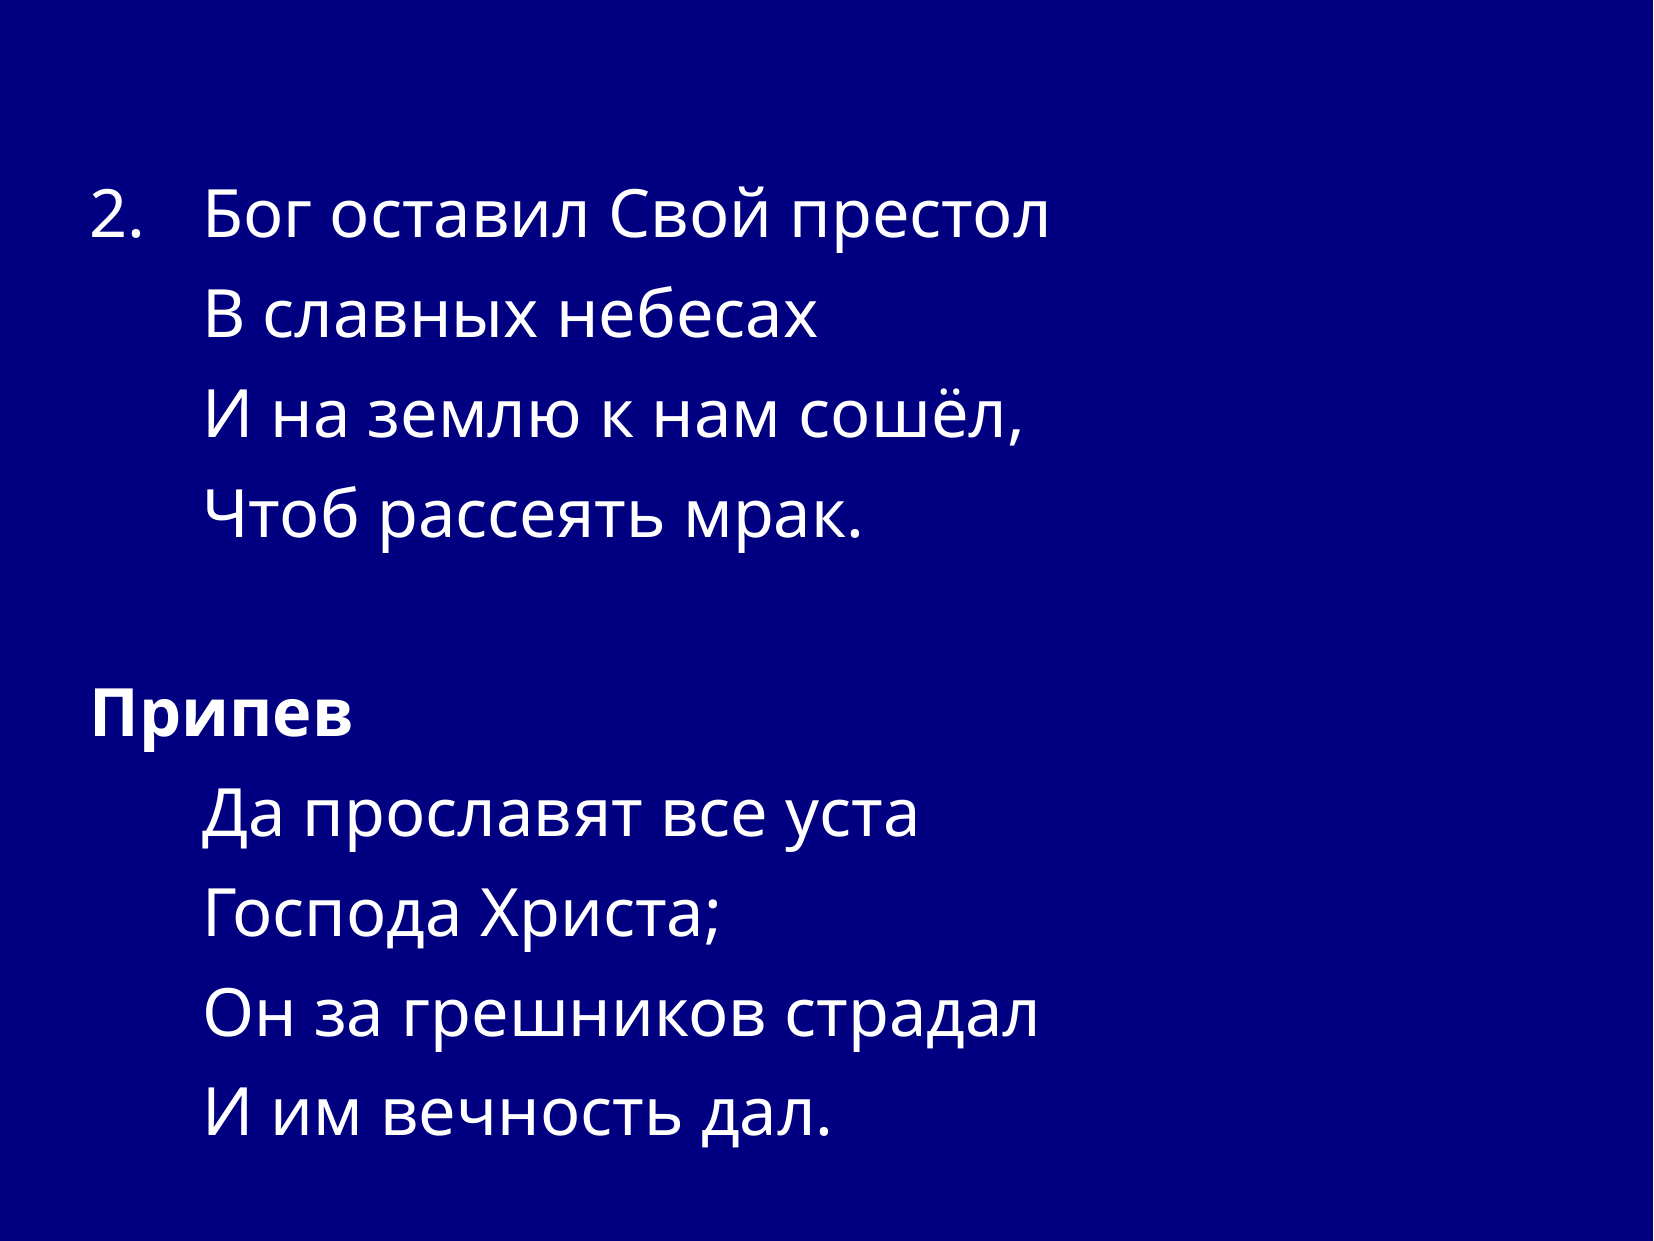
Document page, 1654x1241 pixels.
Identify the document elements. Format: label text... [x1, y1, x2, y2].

text_box 2. Бог оставил Свой престол В славных небесах И на землю к нам сошёл, Чтоб рассеять мрак. Припев Да прославят все уста Господа Христа; Он за грешников страдал И им вечность дал. [75, 150, 1576, 1163]
